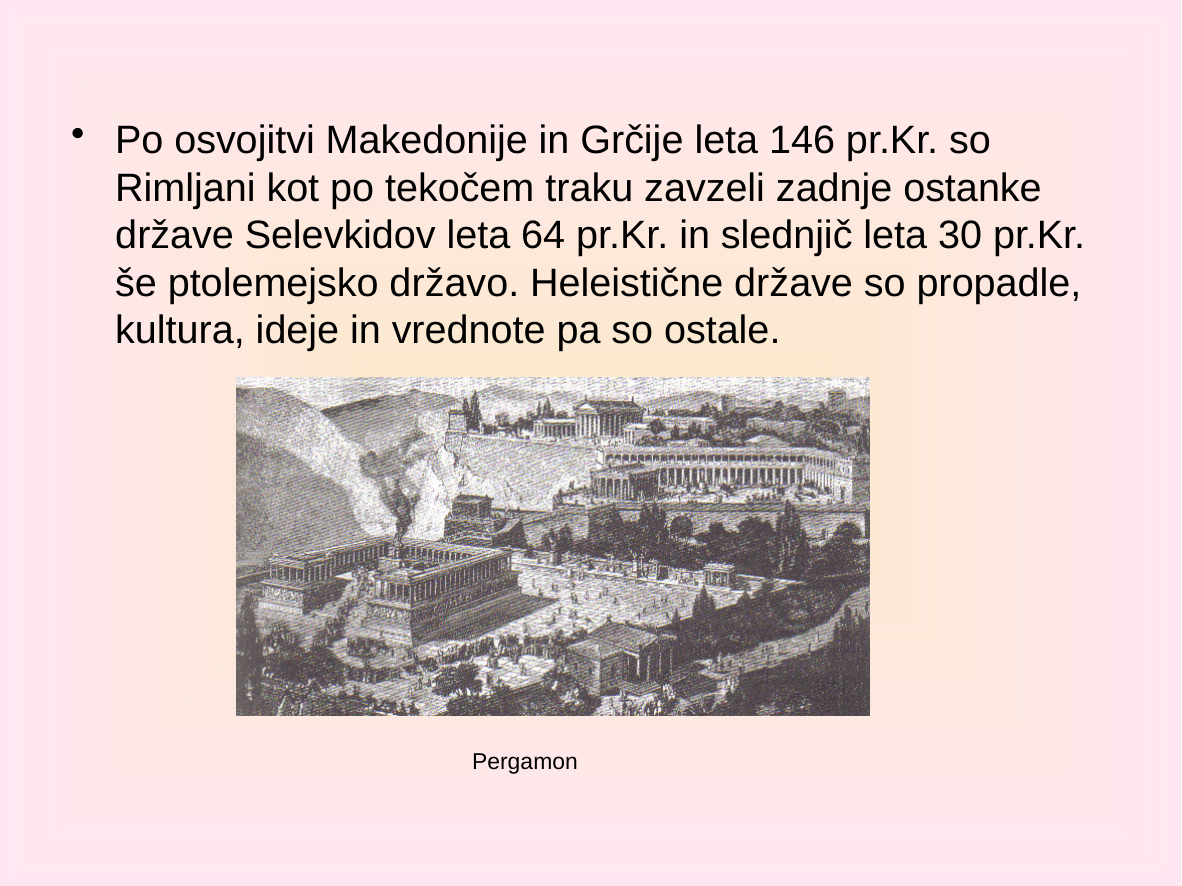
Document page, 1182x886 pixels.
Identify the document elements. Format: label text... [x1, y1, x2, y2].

text_box Pergamon [460, 740, 590, 781]
list Po osvojitvi Makedonije in Grčije leta 146 pr.Kr. so Rimljani kot po tekočem traku zavzeli zadnje ostanke države Selevkidov leta 64 pr.Kr. in slednjič leta 30 pr.Kr. še ptolemejsko državo. Heleistične države so propadle, kultura, ideje in vrednote pa so ostale. [59, 108, 1112, 378]
picture [236, 377, 870, 716]
